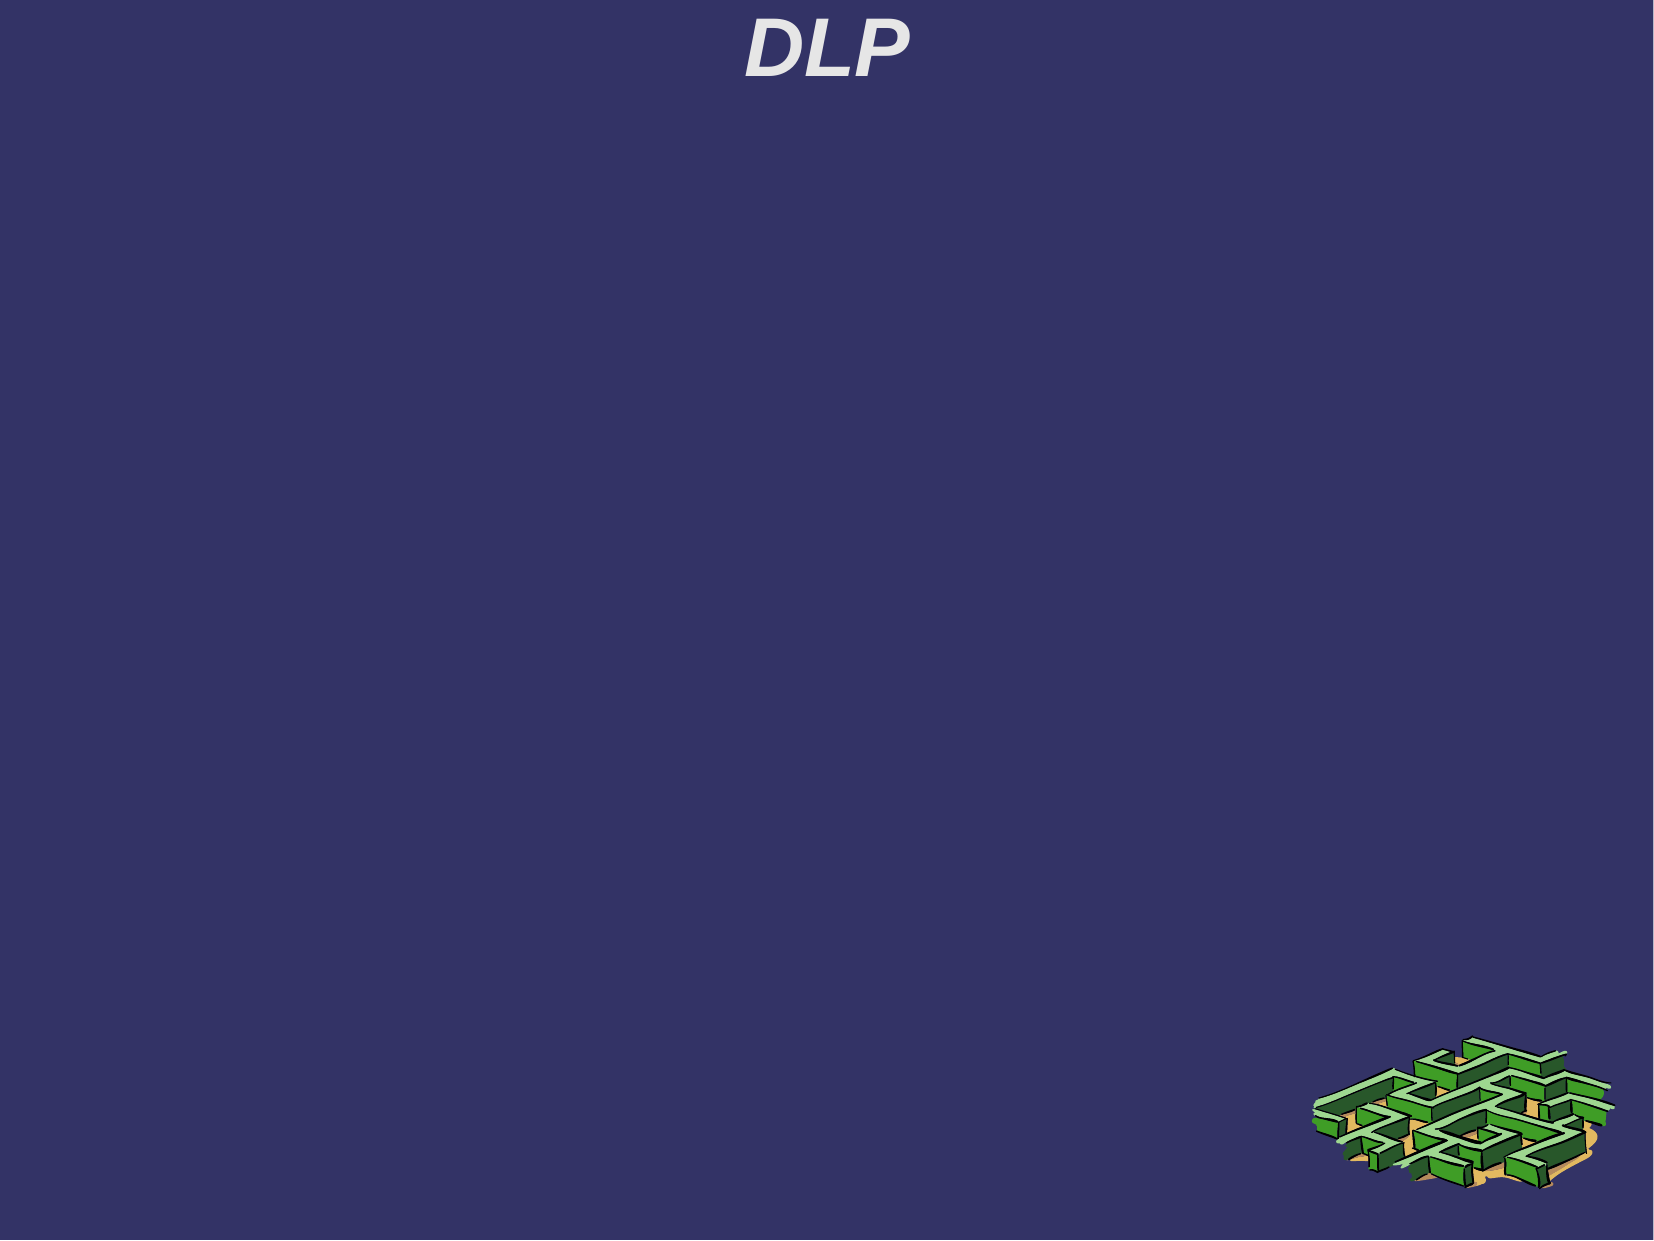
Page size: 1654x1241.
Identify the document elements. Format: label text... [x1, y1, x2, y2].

picture [143, 147, 1536, 1168]
title DLP [121, 0, 1534, 141]
